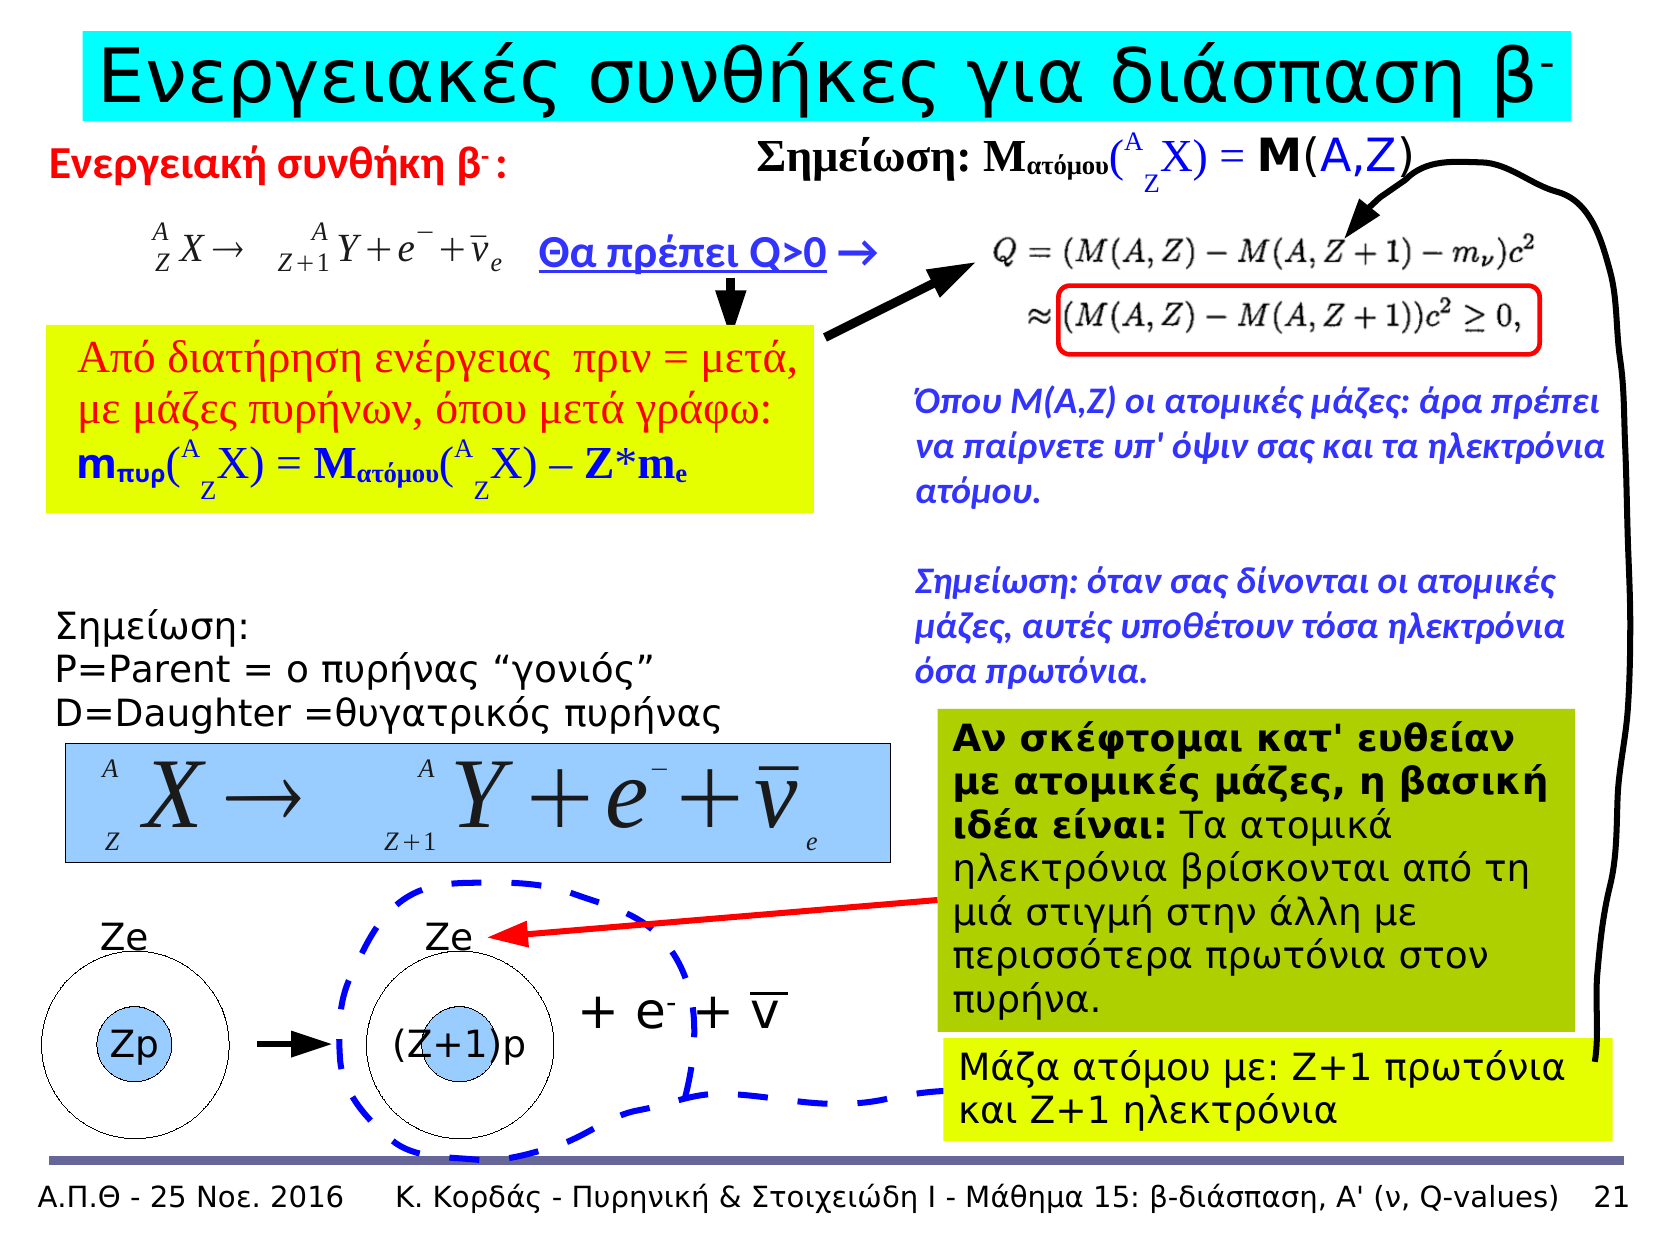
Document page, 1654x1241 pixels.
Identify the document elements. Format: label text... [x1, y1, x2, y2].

chart [140, 218, 517, 278]
title Ενεργειακές συνθήκες για διάσπαση β- [82, 31, 1571, 121]
chart [90, 724, 831, 865]
text_box Αν σκέφτομαι κατ' ευθείαν με ατομικές μάζες, η βασική ιδέα είναι: Τα ατομικά ηλεκτρόνια βρίσκονται από τη μιά στιγμή στην άλλη με περισσότερα πρωτόνια στον πυρήνα. [937, 708, 1576, 1032]
text_box Σημείωση: P=Parent = ο πυρήνας “γονιός” D=Daughter =θυγατρικός πυρήνας [39, 597, 739, 745]
text_box Zp [96, 1006, 172, 1082]
text_box Ενεργειακή συνθήκη β- : [33, 125, 741, 196]
text_box + e- + v [562, 975, 1163, 1050]
text_box Μάζα ατόμου με: Ζ+1 πρωτόνια και Ζ+1 ηλεκτρόνια [943, 1038, 1613, 1142]
text_box [65, 745, 90, 863]
text_box Ze [85, 907, 236, 967]
text_box Σημείωση: Ματόμου(ΑΖΧ) = Μ(Α,Ζ) [741, 119, 1442, 206]
picture [1061, 288, 1537, 339]
picture [1095, 229, 1549, 339]
text_box Όπου Μ(Α,Ζ) οι ατομικές μάζες: άρα πρέπει να παίρνετε υπ' όψιν σας και τα ηλεκτρόνια ατόμου. Σημείωση: όταν σας δίνονται οι ατομικές μάζες, αυτές υποθέτουν τόσα ηλεκτρόνια όσα πρωτόνια. [900, 368, 1627, 700]
picture [988, 285, 1061, 339]
text_box Ze [409, 908, 560, 967]
text_box [831, 743, 891, 863]
text_box Από διατήρηση ενέργειας πριν = μετά, με μάζες πυρήνων, όπου μετά γράφω: mπυρ(ΑΖΧ) = Ματόμου(ΑΖΧ) – Ζ*me [46, 324, 813, 514]
text_box (Z+1)p [421, 1006, 495, 1082]
text_box Θα πρέπει Q>0 → [523, 214, 1095, 285]
